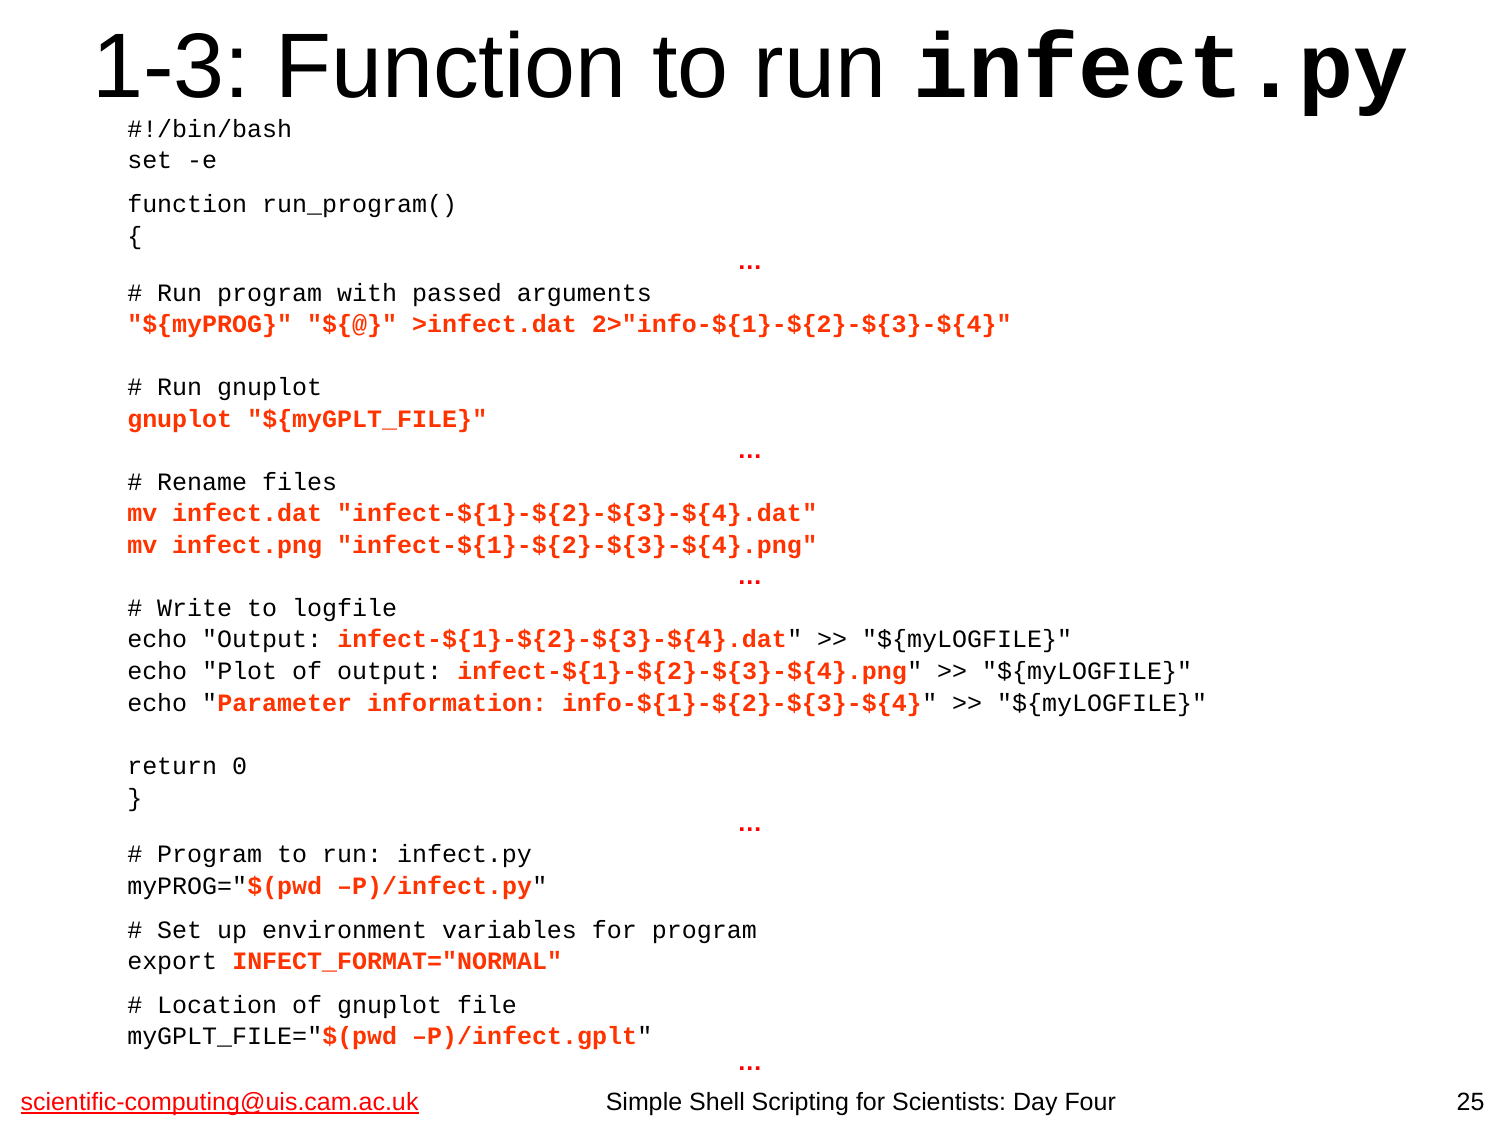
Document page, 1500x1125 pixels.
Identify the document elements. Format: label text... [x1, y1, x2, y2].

title 1-3: Function to run infect.py [9, 6, 1491, 133]
list #!/bin/bash set -e function run_program() { … # Run program with passed arguments "${myPROG}" "${@}" >infect.dat 2>"info-${1}-${2}-${3}-${4}" # Run gnuplot gnuplot "${myGPLT_FILE}" … # Rename files mv infect.dat "infect-${1}-${2}-${3}-${4}.dat" mv infect.png "infect-${1}-${2}-${3}-${4}.png" … # Write to logfile echo "Output: infect-${1}-${2}-${3}-${4}.dat" >> "${myLOGFILE}" echo "Plot of output: infect-${1}-${2}-${3}-${4}.png" >> "${myLOGFILE}" echo "Parameter information: info-${1}-${2}-${3}-${4}" >> "${myLOGFILE}" return 0 } … # Program to run: infect.py myPROG="$(pwd –P)/infect.py" # Set up environment variables for program export INFECT_FORMAT="NORMAL" # Location of gnuplot file myGPLT_FILE="$(pwd –P)/infect.gplt" … [112, 109, 1388, 1086]
